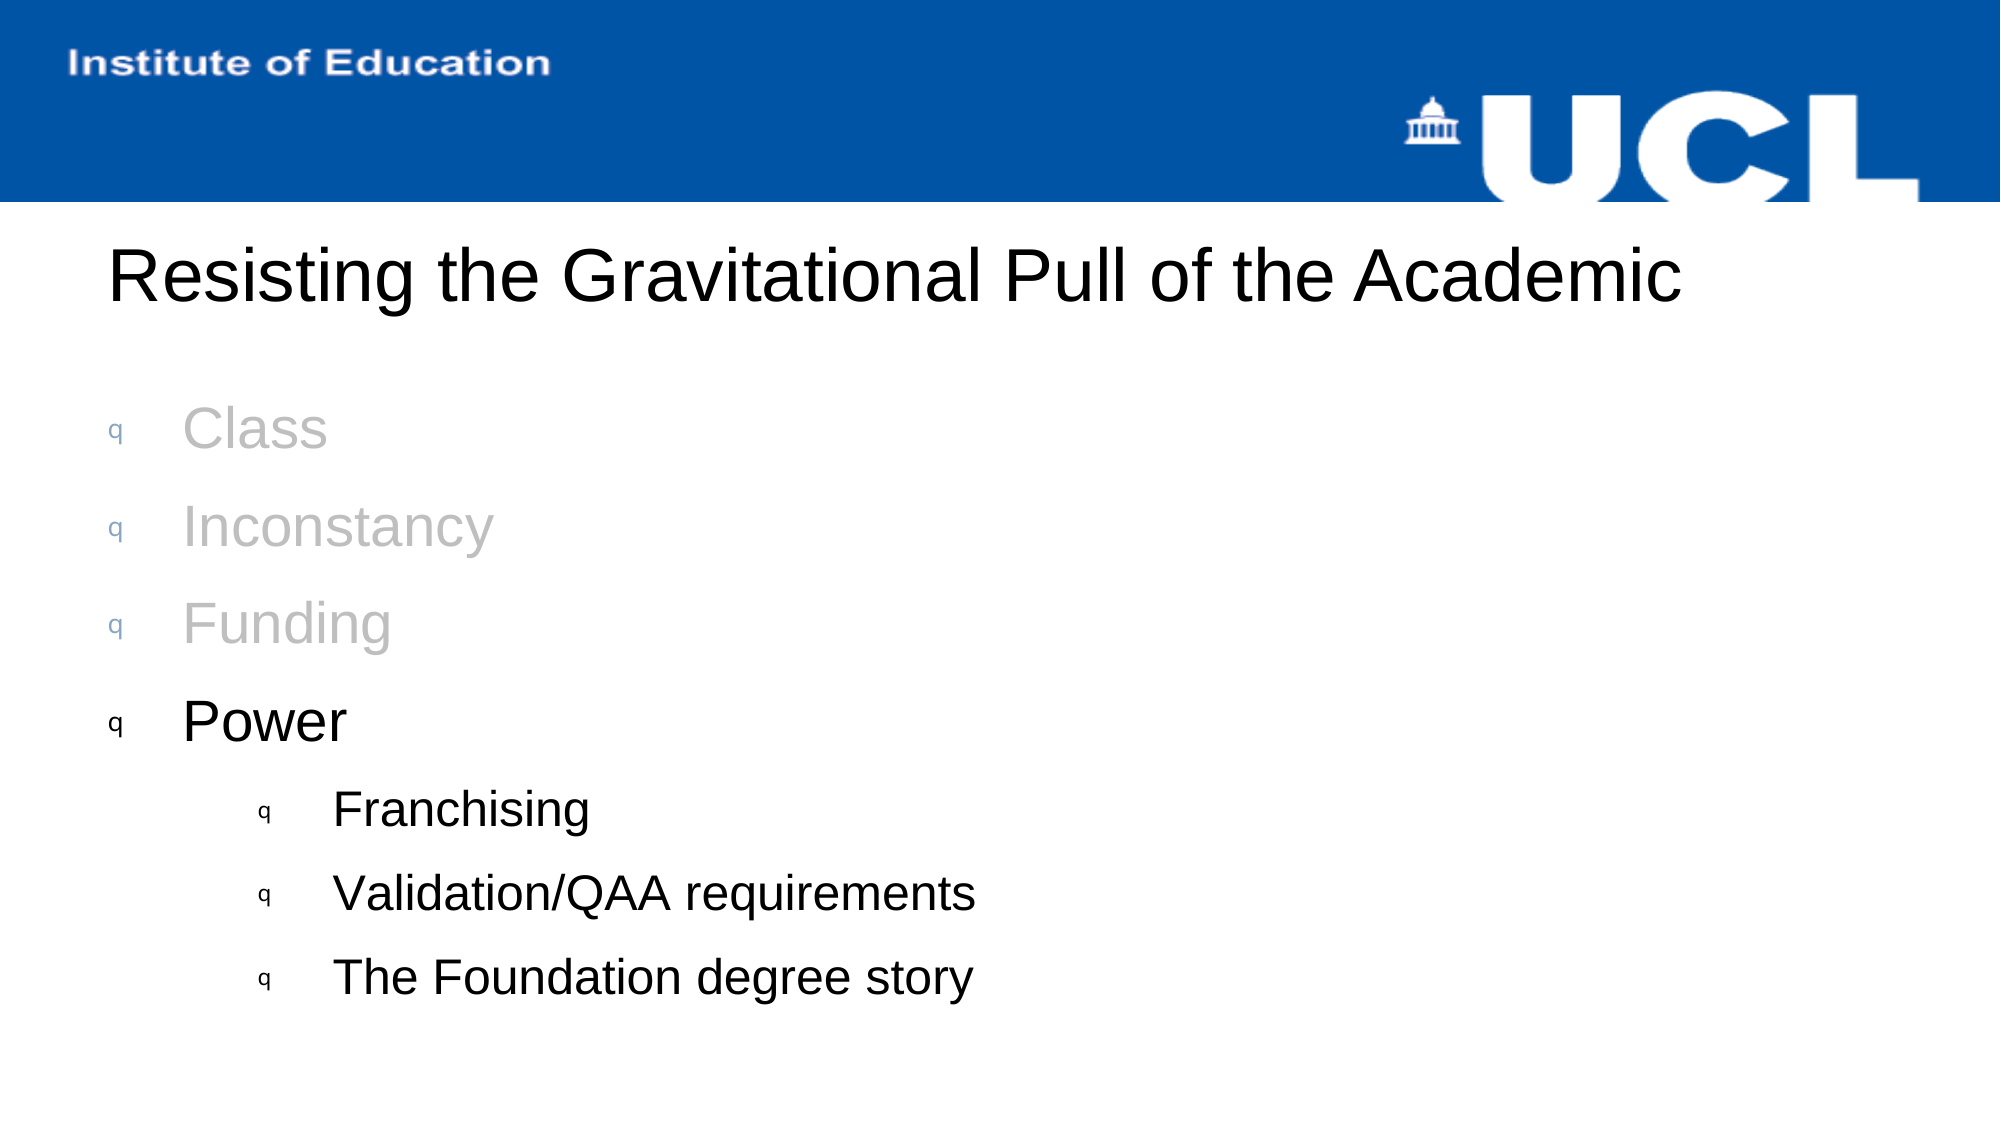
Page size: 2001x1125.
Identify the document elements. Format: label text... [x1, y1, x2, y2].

text_box Class Inconstancy Funding Power Franchising Validation/QAA requirements The Foundation degree story [93, 356, 1822, 1013]
text_box Resisting the Gravitational Pull of the Academic [93, 226, 1714, 325]
